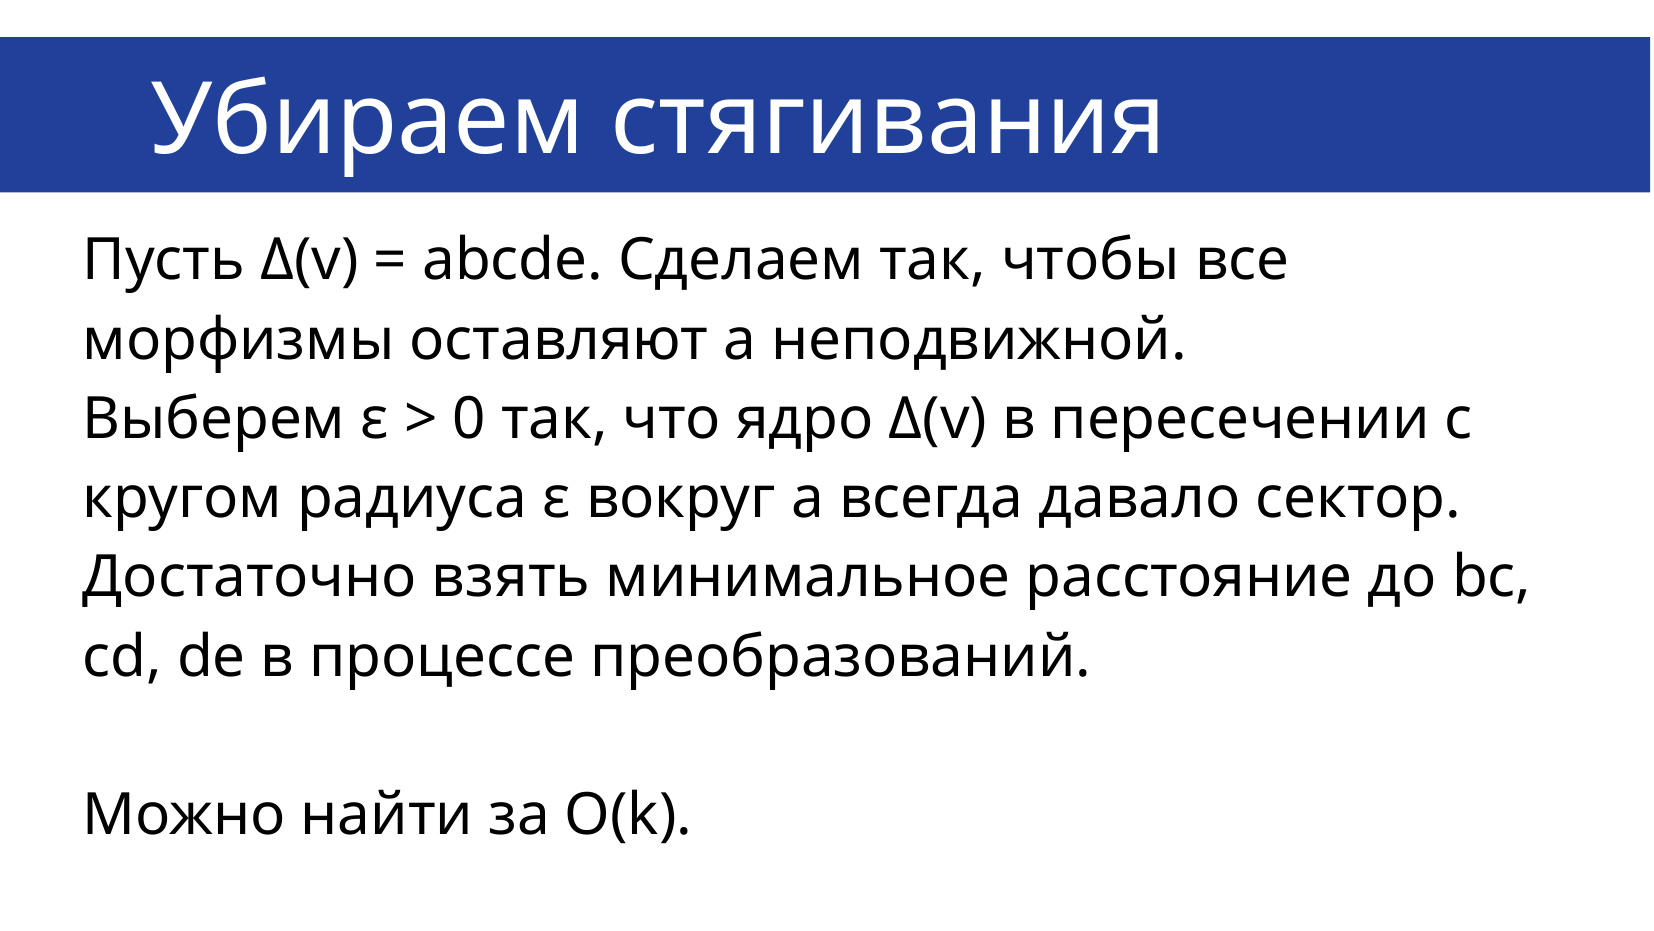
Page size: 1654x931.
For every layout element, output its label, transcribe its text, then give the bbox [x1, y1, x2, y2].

subtitle Пусть Δ(v) = abcde. Сделаем так, чтобы все морфизмы оставляют a неподвижной. Выберем ε > 0 так, что ядро Δ(v) в пересечении с кругом радиуса ε вокруг a всегда давало сектор. Достаточно взять минимальное расстояние до bc, cd, de в процессе преобразований. Можно найти за O(k). [82, 217, 1576, 931]
title Убираем стягивания [0, 37, 1651, 193]
